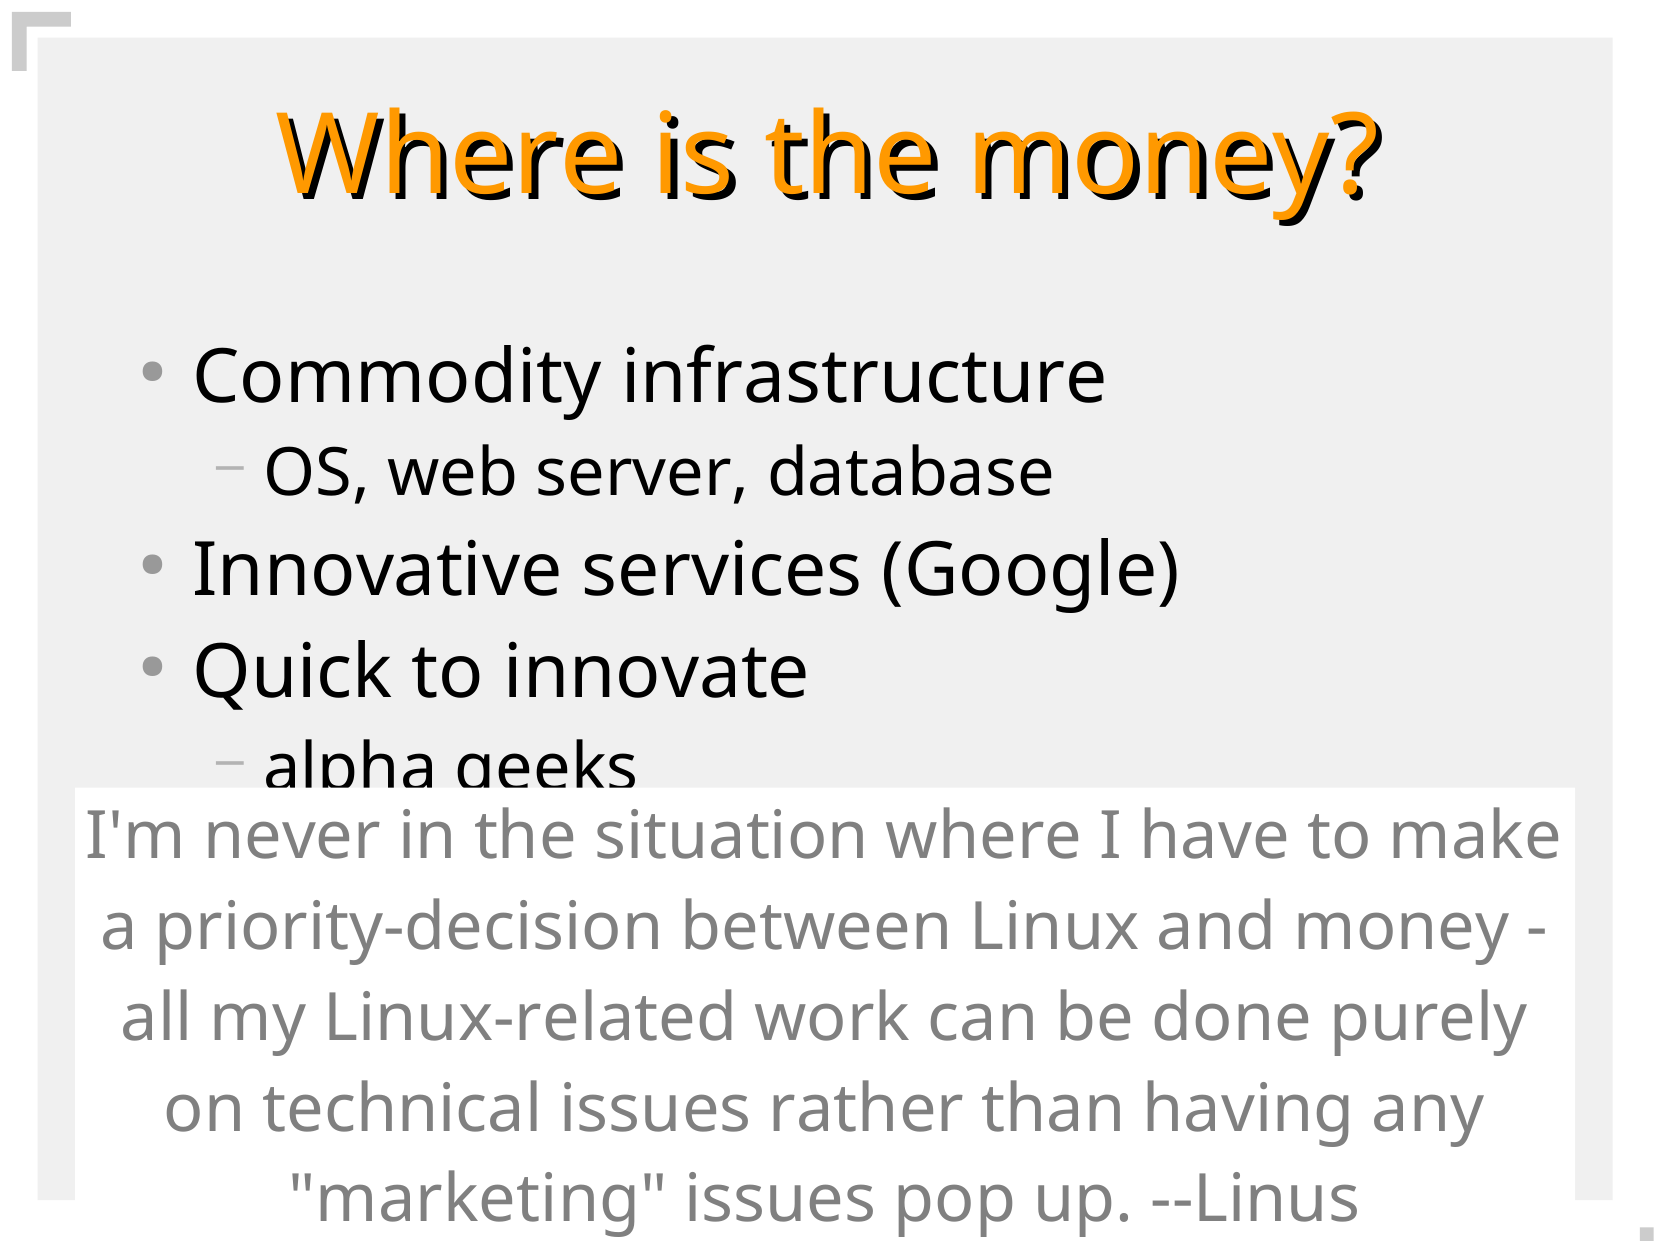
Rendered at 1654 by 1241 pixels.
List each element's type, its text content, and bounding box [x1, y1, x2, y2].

text_box I'm never in the situation where I have to make a priority-decision between Linux and money - all my Linux-related work can be done purely on technical issues rather than having any "marketing" issues pop up. --Linus [75, 787, 1576, 1177]
list Commodity infrastructure OS, web server, database Innovative services (Google) Quick to innovate alpha geeks [121, 322, 1561, 787]
title Where is the money? [121, 46, 1534, 254]
